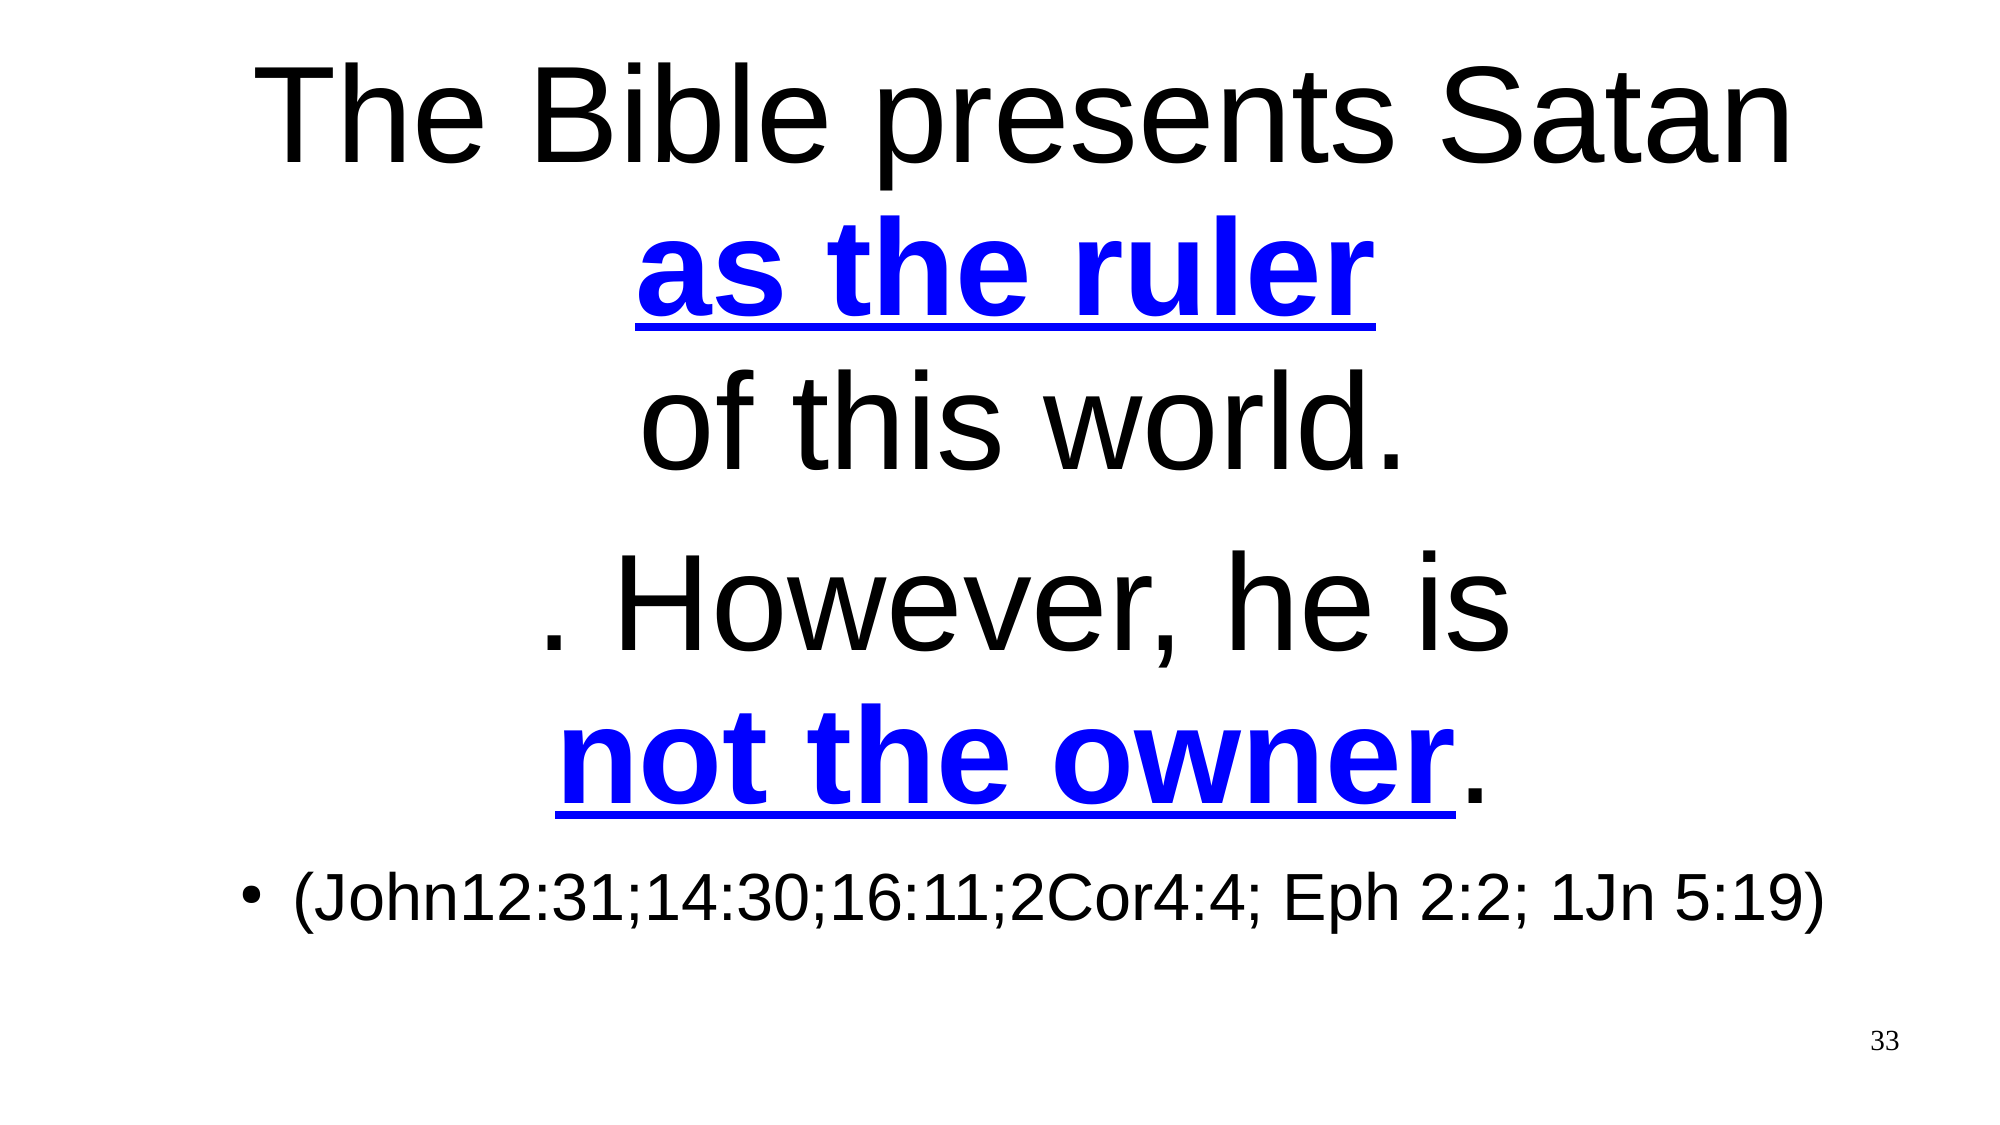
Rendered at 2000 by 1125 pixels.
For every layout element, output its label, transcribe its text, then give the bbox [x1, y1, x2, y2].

list The Bible presents Satan as the ruler of this world. . However, he is not the owner. (John12:31;14:30;16:11;2Cor4:4; Eph 2:2; 1Jn 5:19) [49, 37, 2000, 1088]
